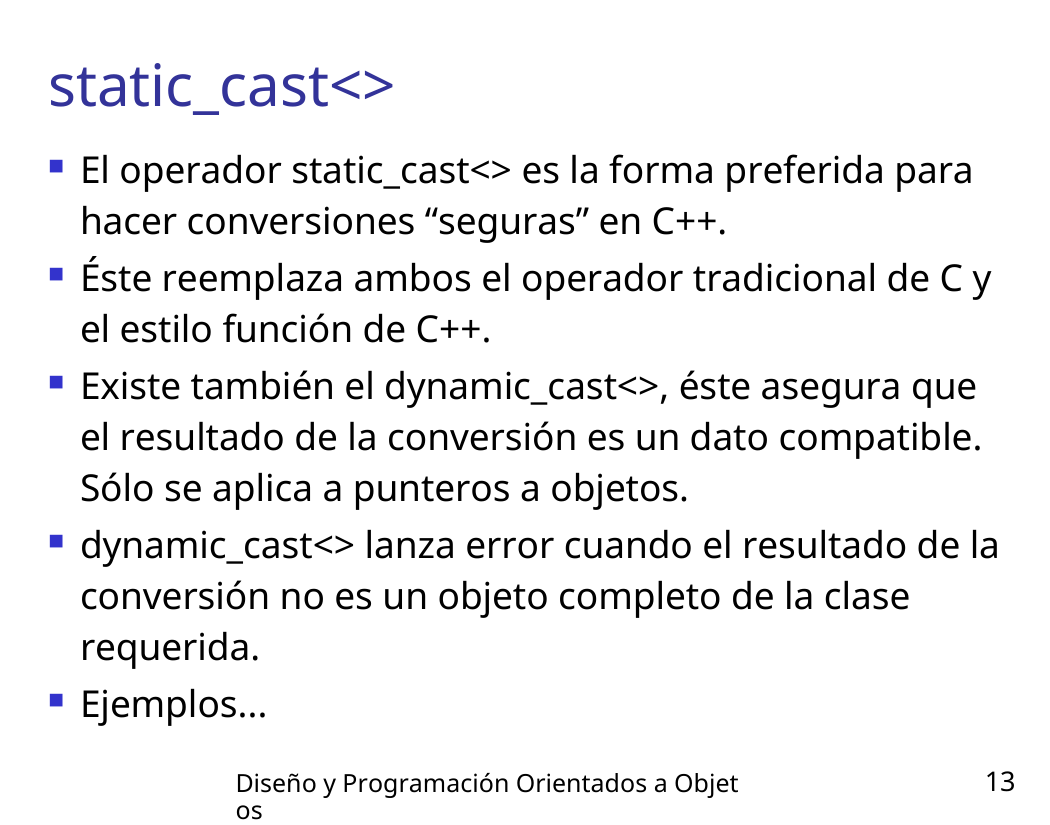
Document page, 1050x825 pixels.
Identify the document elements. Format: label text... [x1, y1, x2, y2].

title static_cast<> [37, 8, 1026, 129]
list El operador static_cast<> es la forma preferida para hacer conversiones “seguras” en C++. Éste reemplaza ambos el operador tradicional de C y el estilo función de C++. Existe también el dynamic_cast<>, éste asegura que el resultado de la conversión es un dato compatible. Sólo se aplica a punteros a objetos. dynamic_cast<> lanza error cuando el resultado de la conversión no es un objeto completo de la clase requerida. Ejemplos... [37, 138, 1023, 739]
